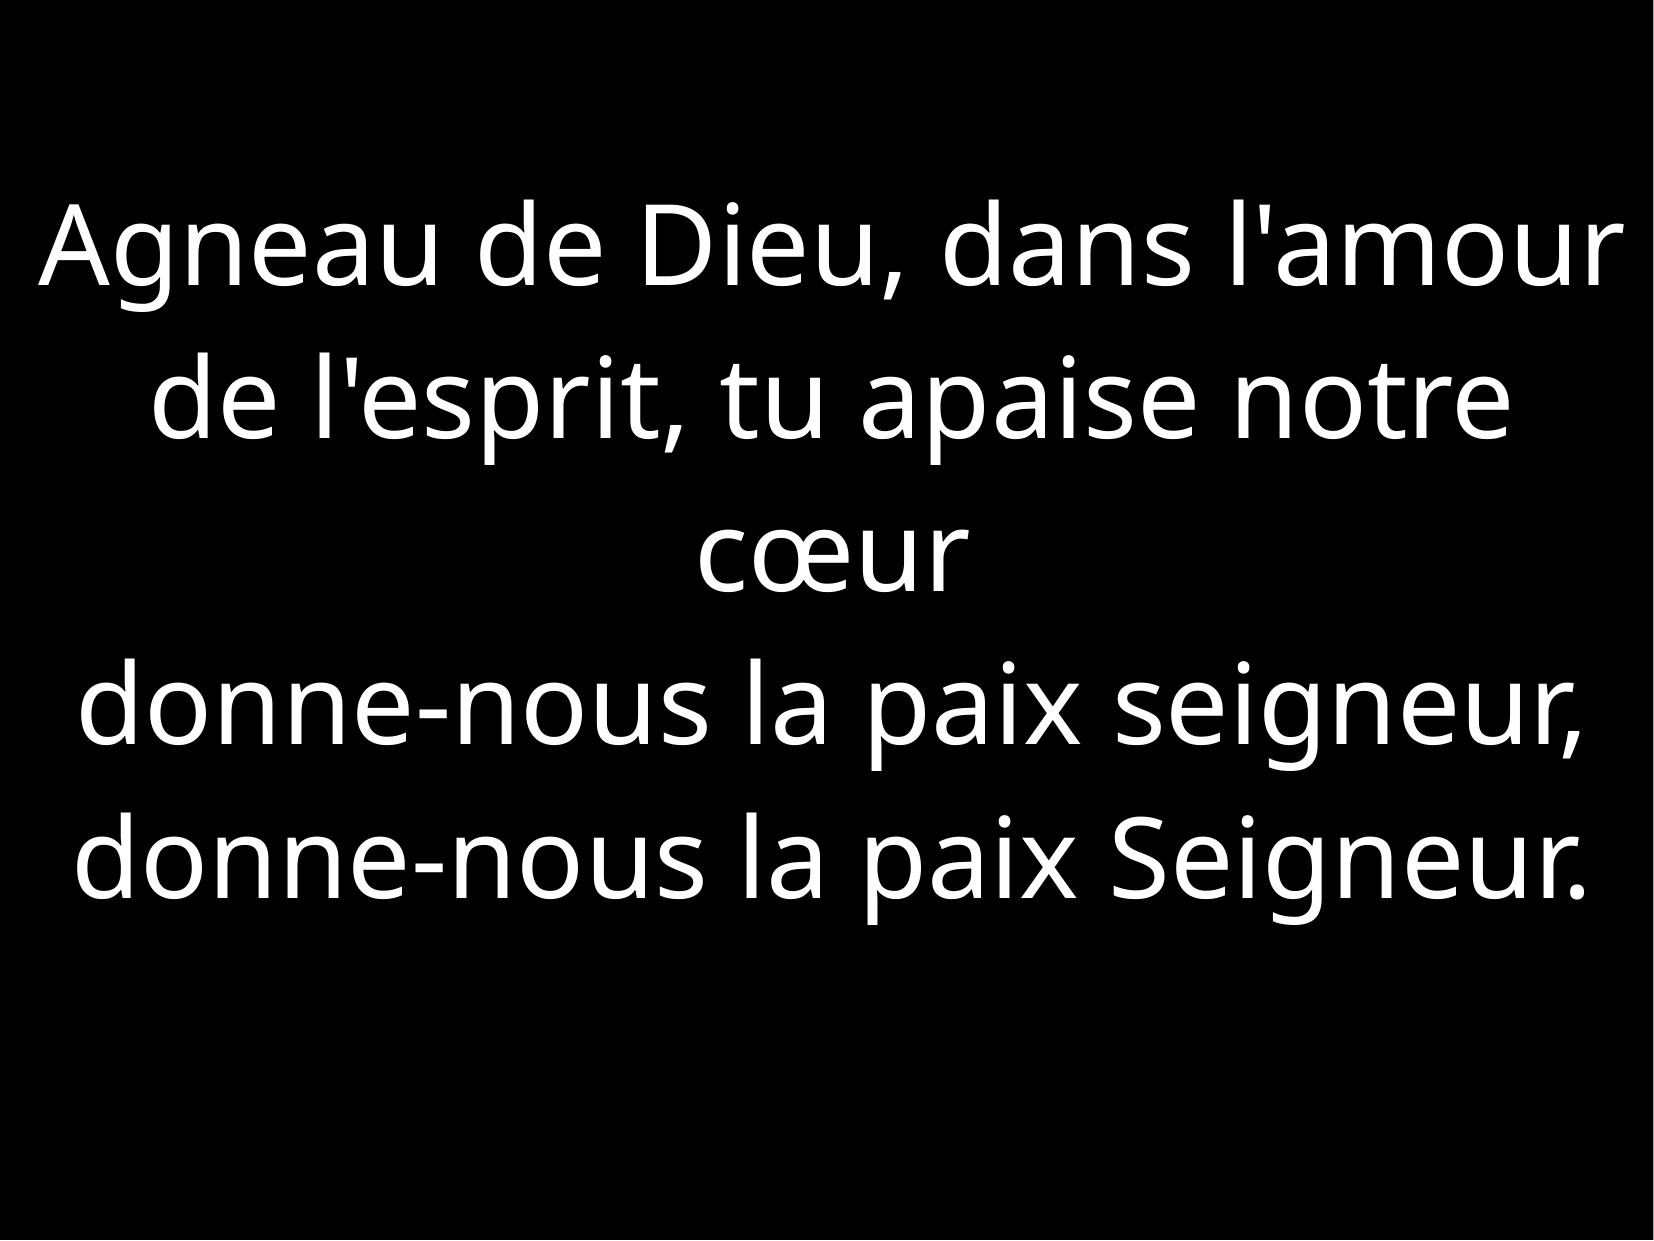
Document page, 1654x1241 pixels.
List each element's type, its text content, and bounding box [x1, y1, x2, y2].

subtitle Agneau de Dieu, dans l'amour de l'esprit, tu apaise notre cœur donne-nous la paix seigneur, donne-nous la paix Seigneur. [11, 0, 1654, 1241]
